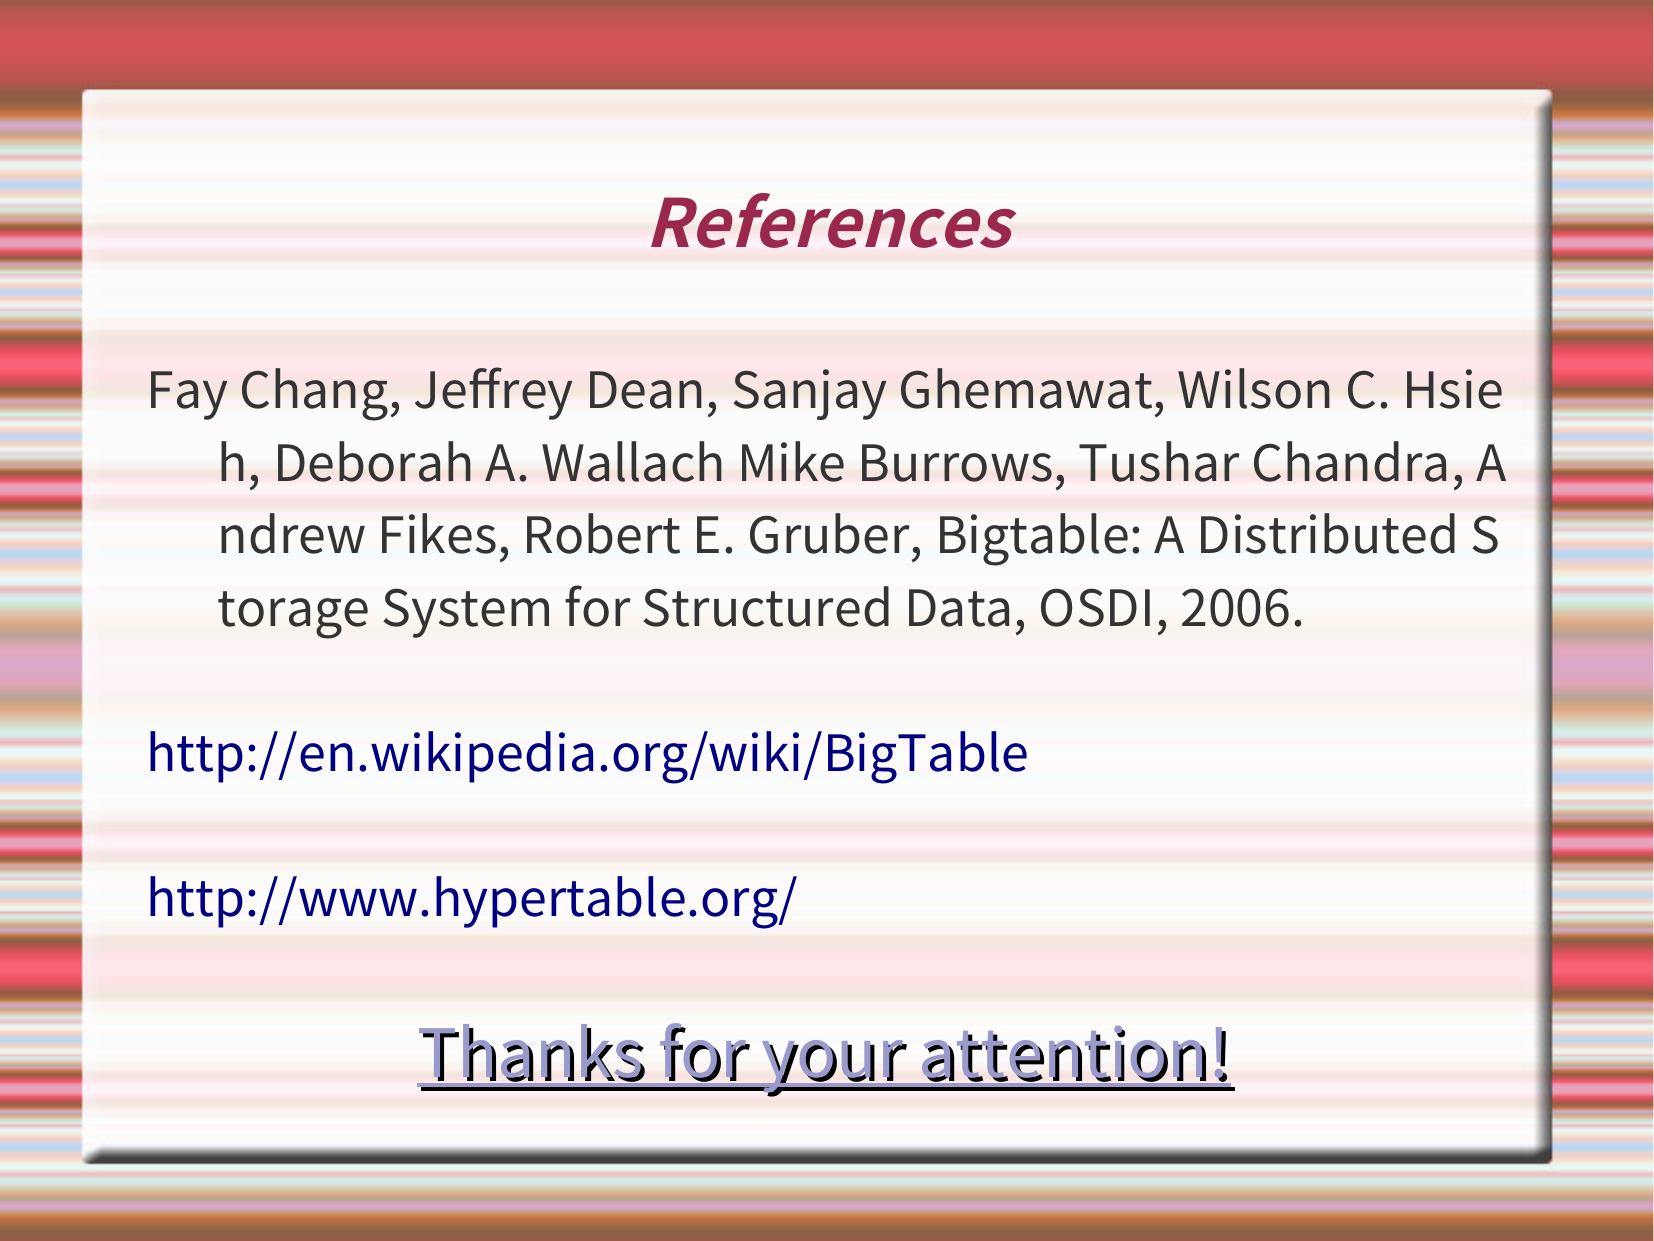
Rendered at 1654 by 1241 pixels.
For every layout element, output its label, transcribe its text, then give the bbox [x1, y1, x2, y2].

list Fay Chang, Jeffrey Dean, Sanjay Ghemawat, Wilson C. Hsieh, Deborah A. Wallach Mike Burrows, Tushar Chandra, Andrew Fikes, Robert E. Gruber, Bigtable: A Distributed Storage System for Structured Data, OSDI, 2006. http://en.wikipedia.org/wiki/BigTable http://www.hypertable.org/ [134, 350, 1516, 944]
title Thanks for your attention! [118, 944, 1531, 1152]
title References [121, 114, 1534, 322]
picture [0, 0, 1654, 1241]
